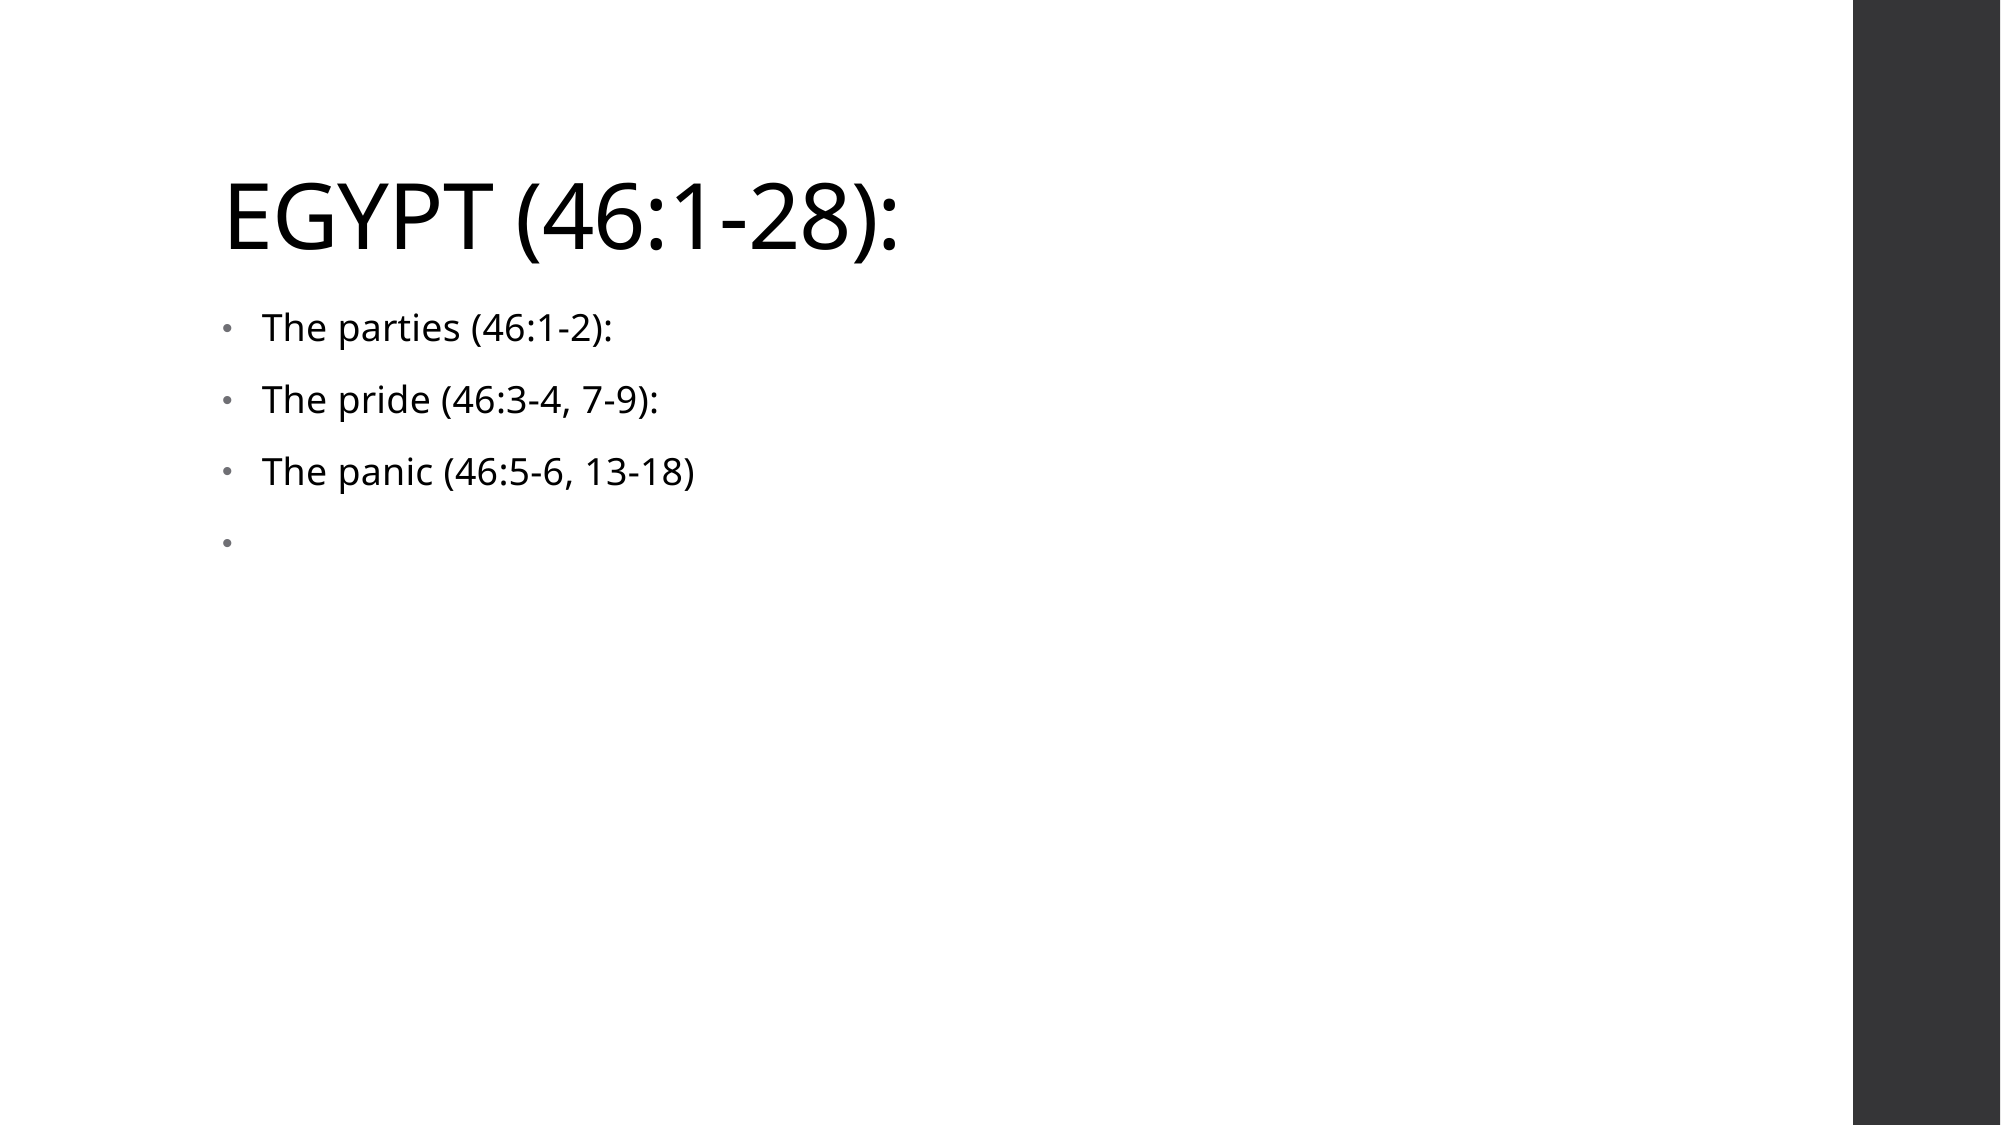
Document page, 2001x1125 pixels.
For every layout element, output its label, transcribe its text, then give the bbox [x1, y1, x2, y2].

list The parties (46:1-2): The pride (46:3-4, 7-9): The panic (46:5-6, 13-18) [206, 299, 1617, 1014]
title EGYPT (46:1-28): [206, 60, 1797, 278]
